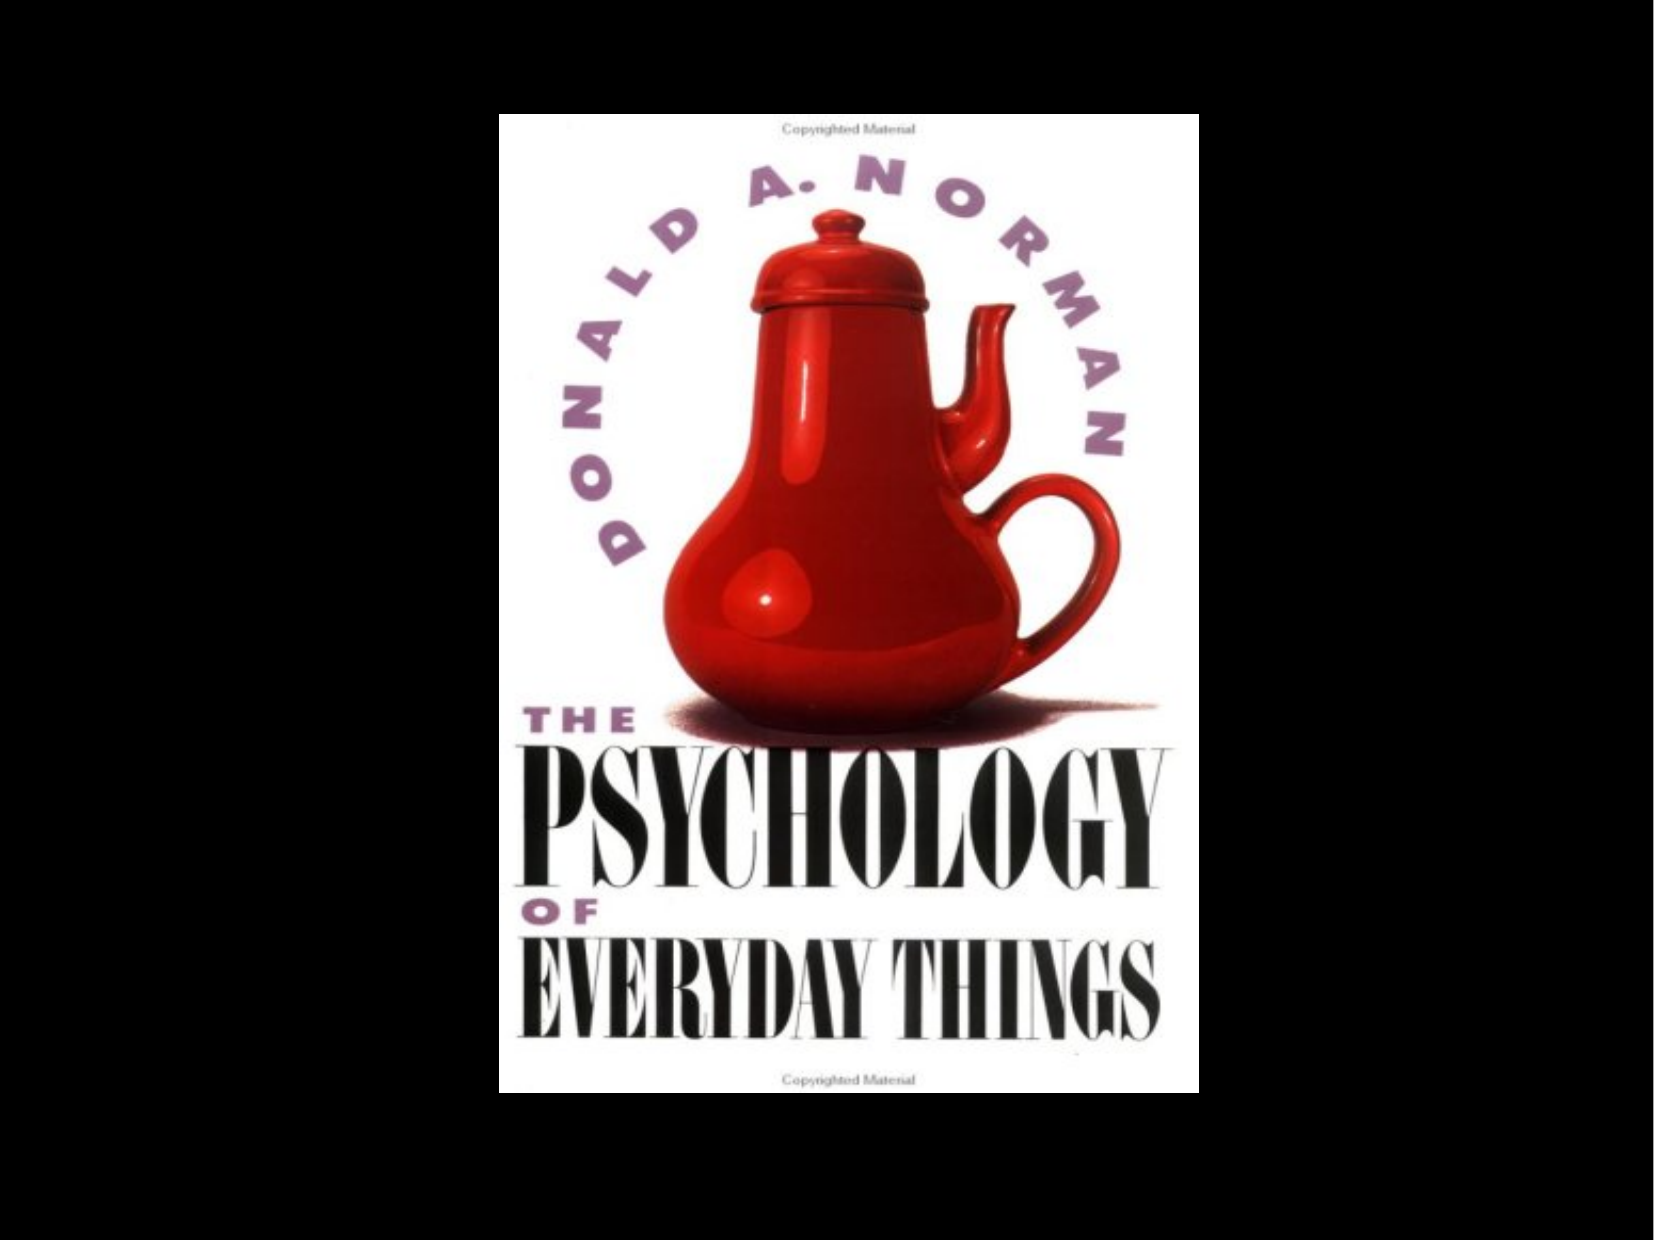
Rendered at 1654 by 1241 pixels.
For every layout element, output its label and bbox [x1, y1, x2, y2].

picture [499, 114, 1199, 1093]
